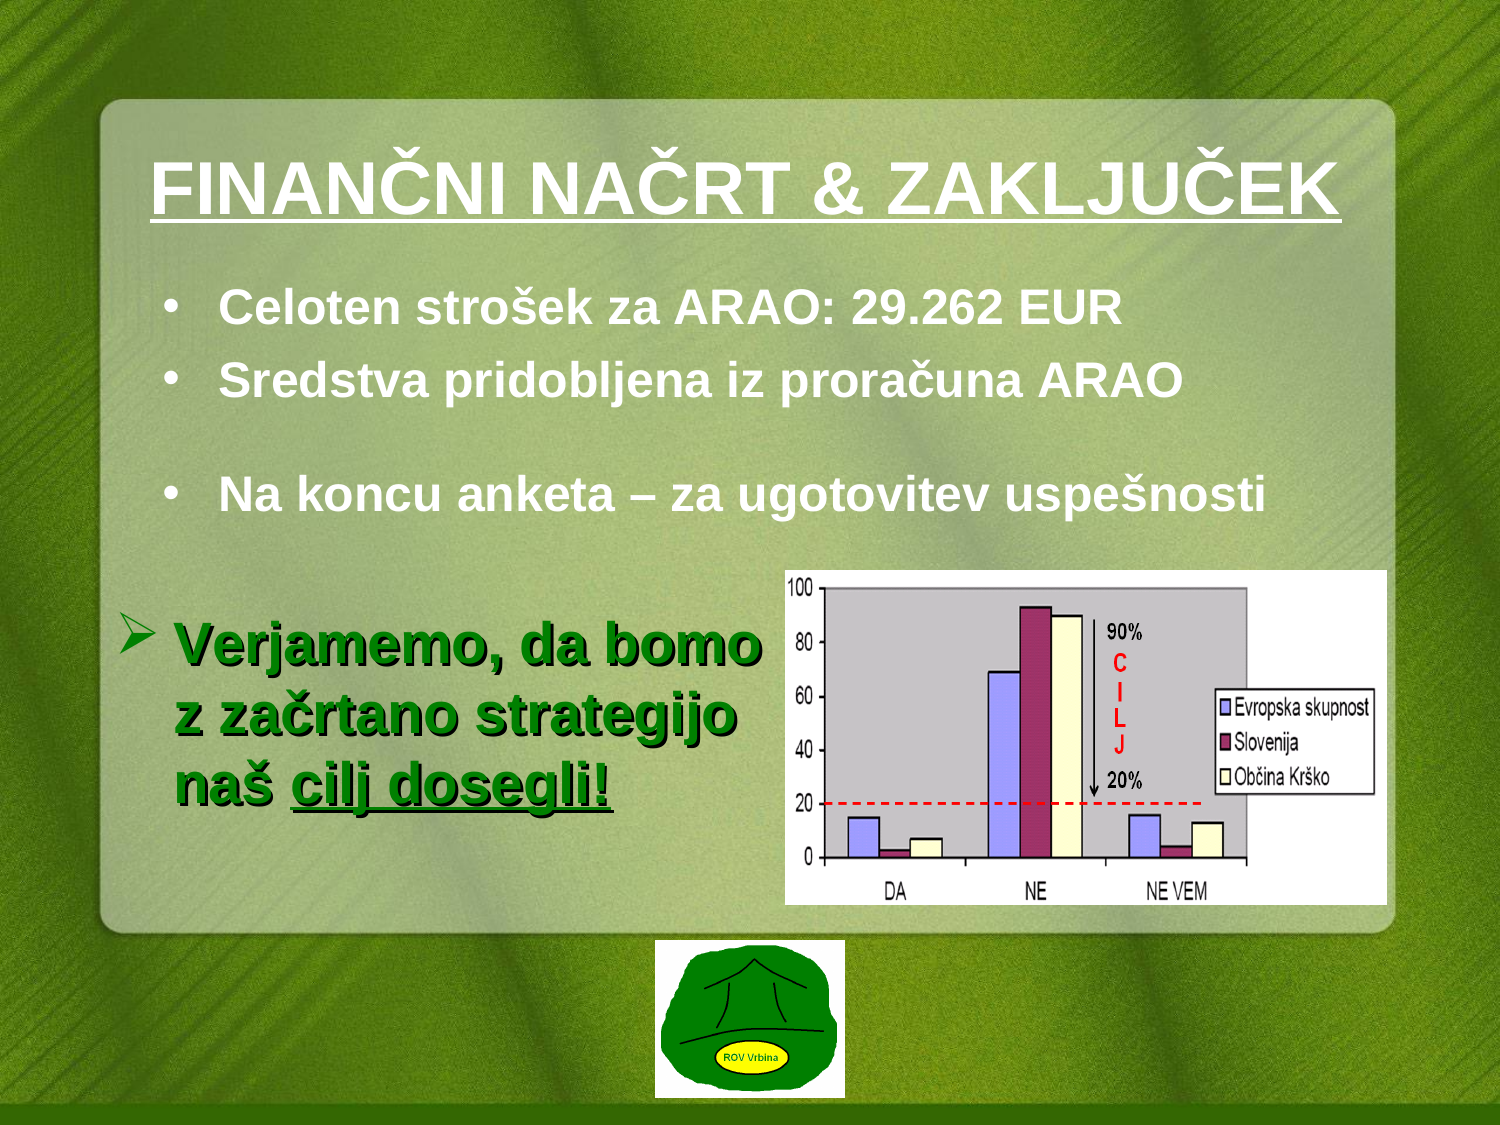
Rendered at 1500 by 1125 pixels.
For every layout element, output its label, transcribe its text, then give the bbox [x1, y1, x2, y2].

picture [655, 940, 845, 1098]
text_box FINANČNI NAČRT & ZAKLJUČEK [76, 101, 1415, 268]
text_box [0, 0, 1500, 1125]
text_box Verjamemo, da bomo z začrtano strategijo naš cilj dosegli! [100, 597, 821, 929]
text_box Celoten strošek za ARAO: 29.262 EUR Sredstva pridobljena iz proračuna ARAO Na koncu anketa – za ugotovitev uspešnosti [147, 267, 1377, 551]
picture [785, 570, 1387, 905]
